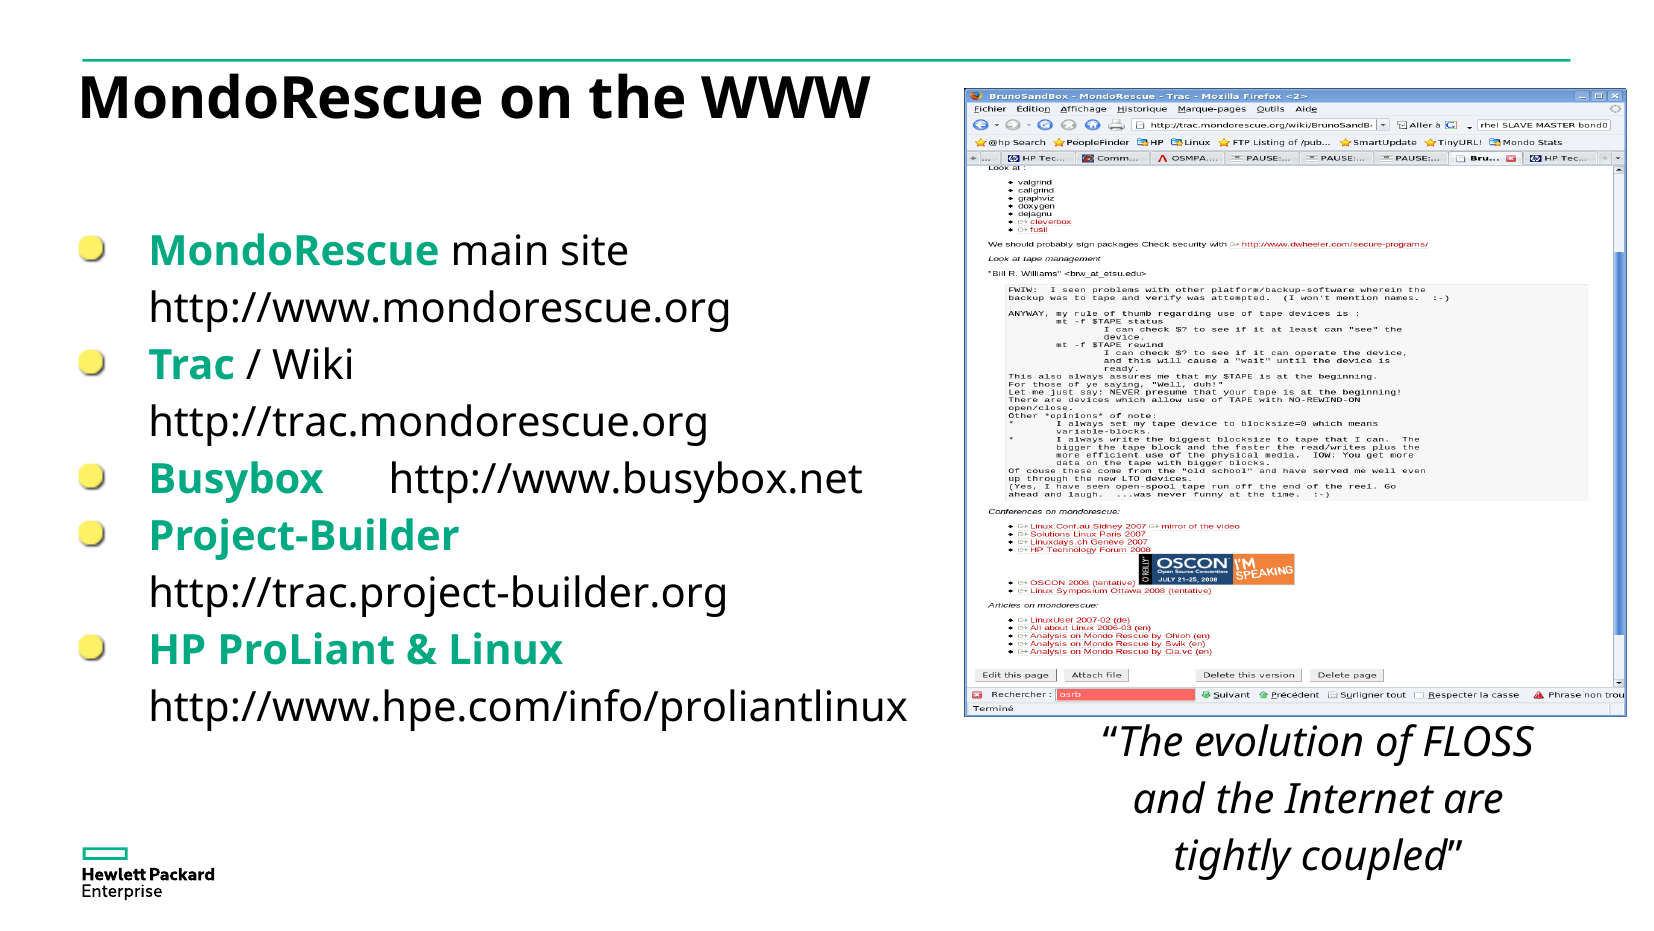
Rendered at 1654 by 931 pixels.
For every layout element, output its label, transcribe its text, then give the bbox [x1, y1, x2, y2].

text_box MondoRescue on the WWW [62, 15, 1600, 181]
text_box “The evolution of FLOSS and the Internet are tightly coupled” [1087, 689, 1641, 906]
text_box MondoRescue main site http://www.mondorescue.org Trac / Wiki http://trac.mondorescue.org Busybox http://www.busybox.net Project-Builder http://trac.project-builder.org HP ProLiant & Linux http://www.hpe.com/info/proliantlinux [50, 261, 928, 693]
picture [77, 234, 108, 261]
picture [964, 88, 1627, 717]
